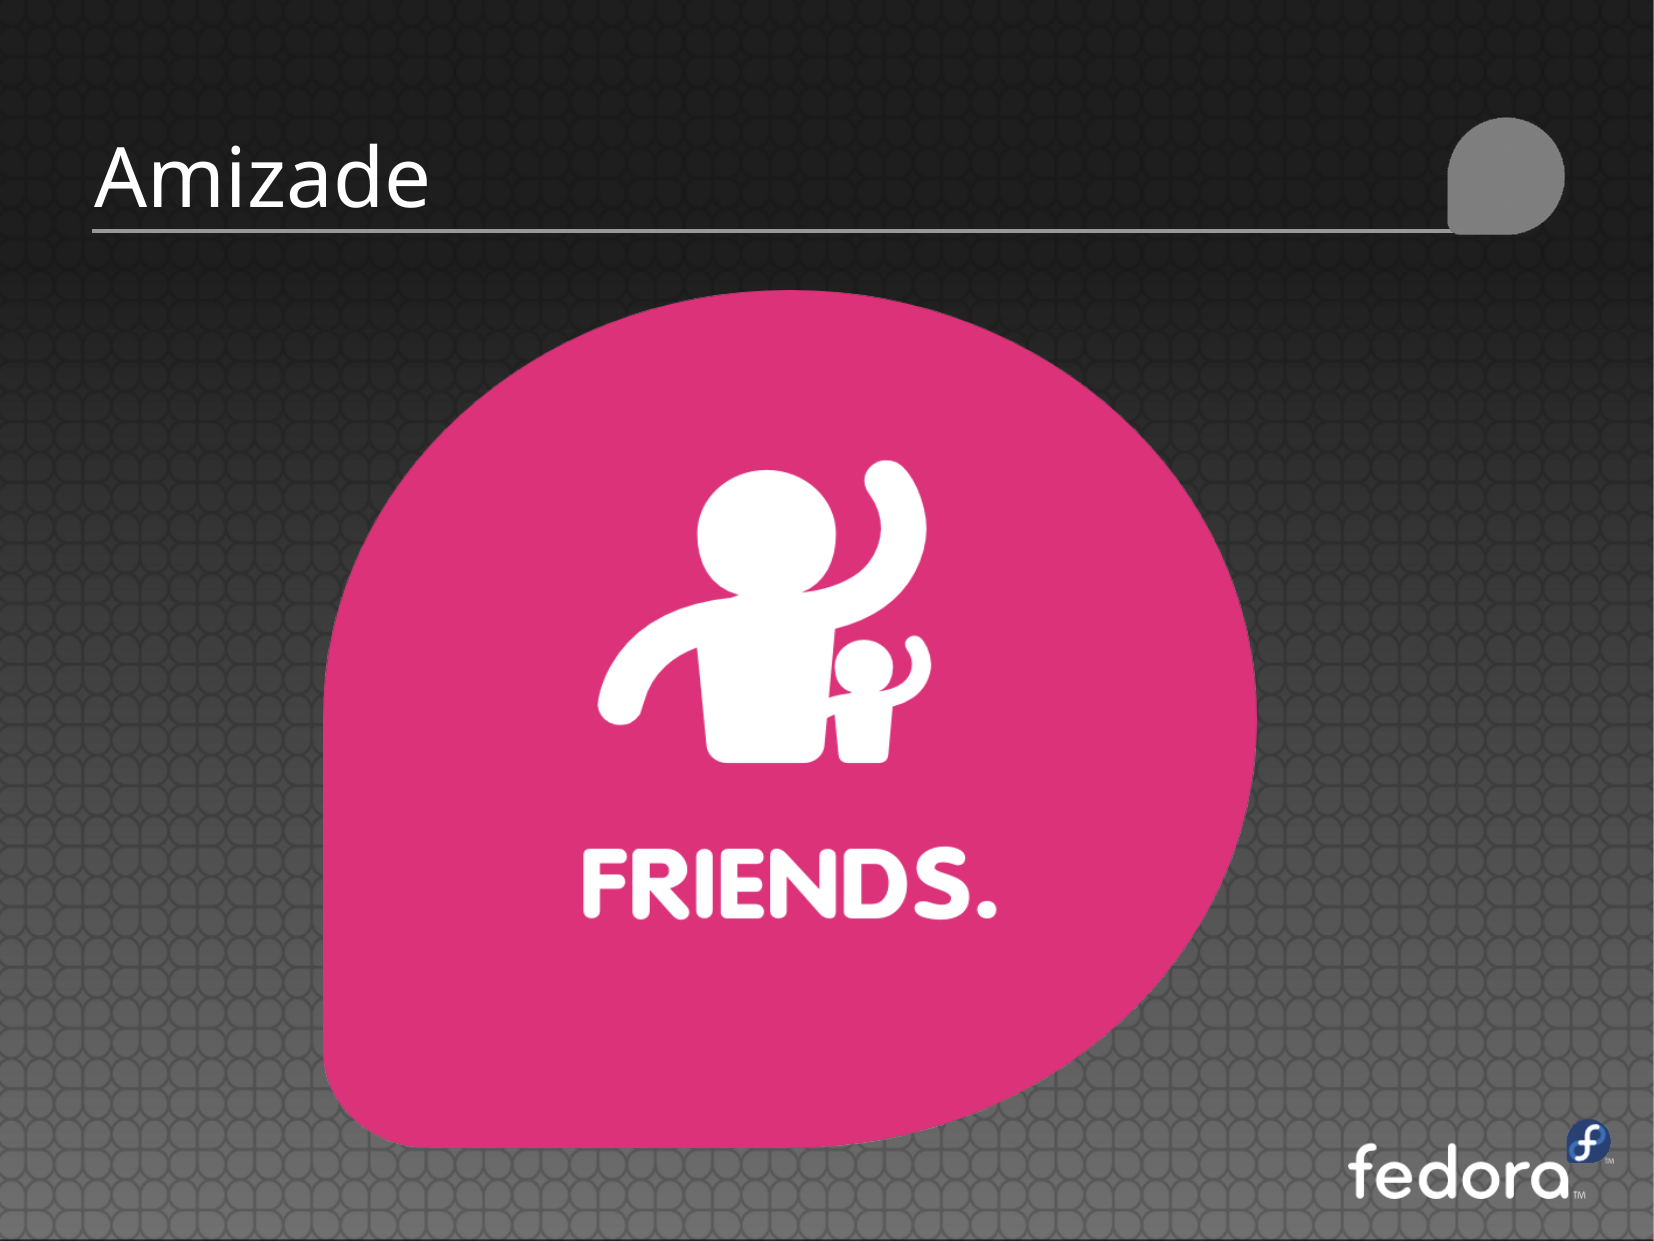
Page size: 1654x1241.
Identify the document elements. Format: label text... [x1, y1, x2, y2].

title Amizade [94, 100, 1426, 251]
list [112, 227, 1501, 1163]
picture [0, 0, 1654, 1241]
